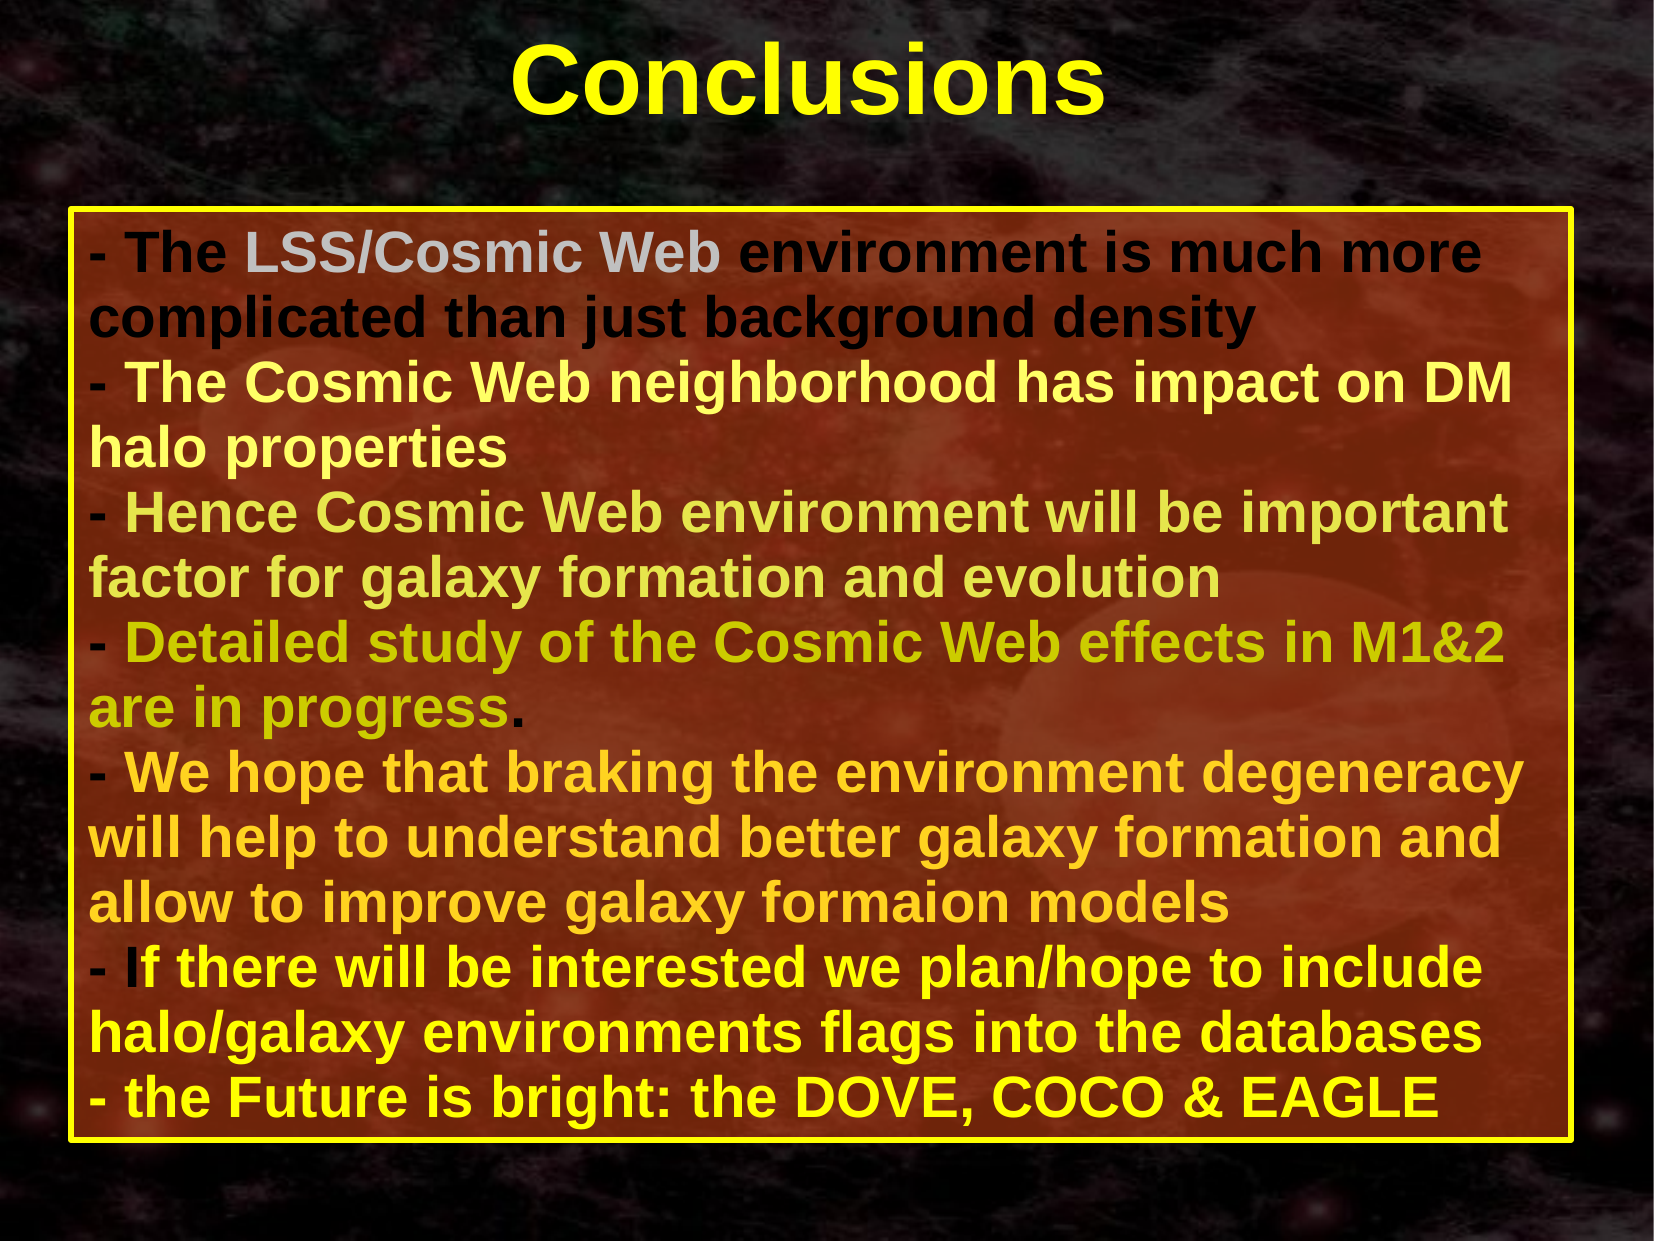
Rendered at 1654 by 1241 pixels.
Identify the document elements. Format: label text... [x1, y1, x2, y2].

picture [0, 0, 1654, 1241]
title Conclusions [0, 23, 1630, 136]
text_box - The LSS/Cosmic Web environment is much more complicated than just background density - The Cosmic Web neighborhood has impact on DM halo properties - Hence Cosmic Web environment will be important factor for galaxy formation and evolution - Detailed study of the Cosmic Web effects in M1&2 are in progress. - We hope that braking the environment degeneracy will help to understand better galaxy formation and allow to improve galaxy formaion models - If there will be interested we plan/hope to include halo/galaxy environments flags into the databases - the Future is bright: the DOVE, COCO & EAGLE [70, 208, 1571, 1140]
